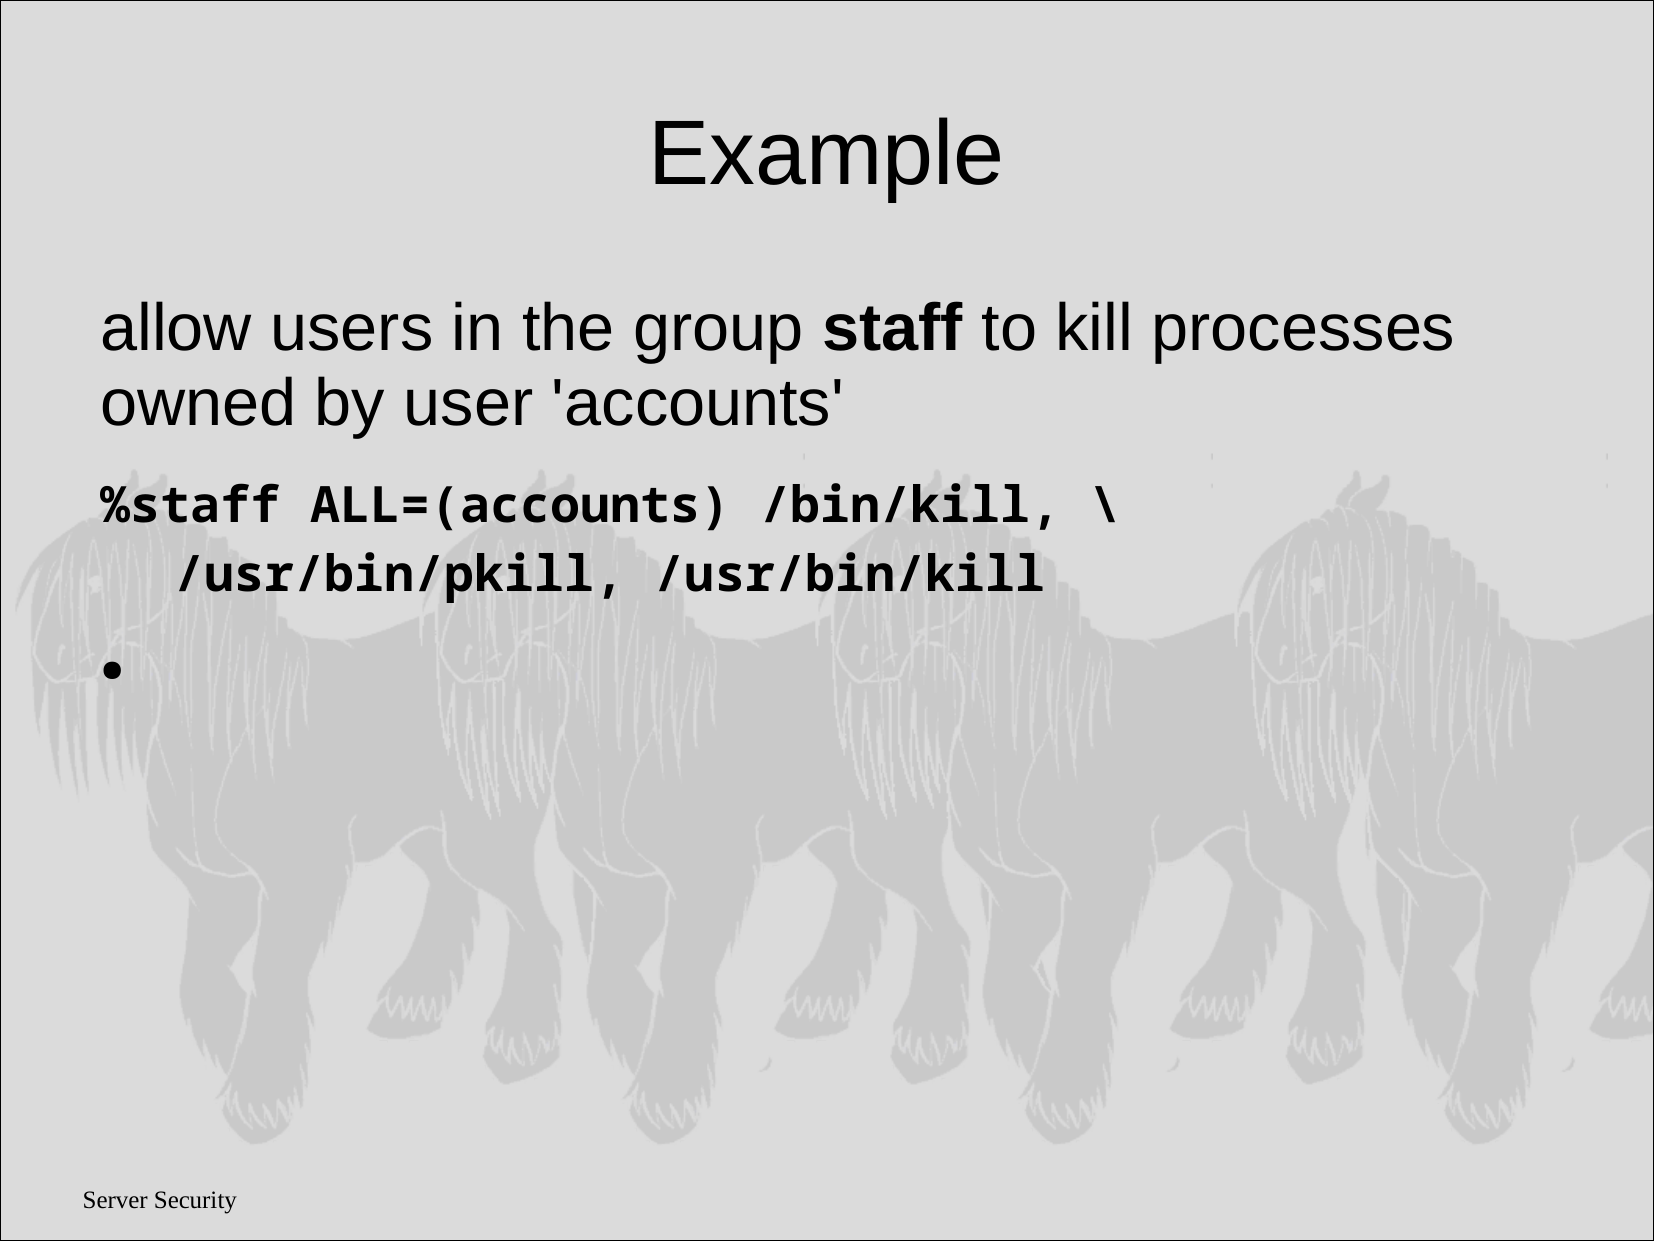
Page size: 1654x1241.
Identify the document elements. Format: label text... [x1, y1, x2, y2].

title Example [82, 56, 1571, 250]
list allow users in the group staff to kill processes owned by user 'accounts' %staff ALL=(accounts) /bin/kill, \ /usr/bin/pkill, /usr/bin/kill [82, 290, 1571, 1094]
